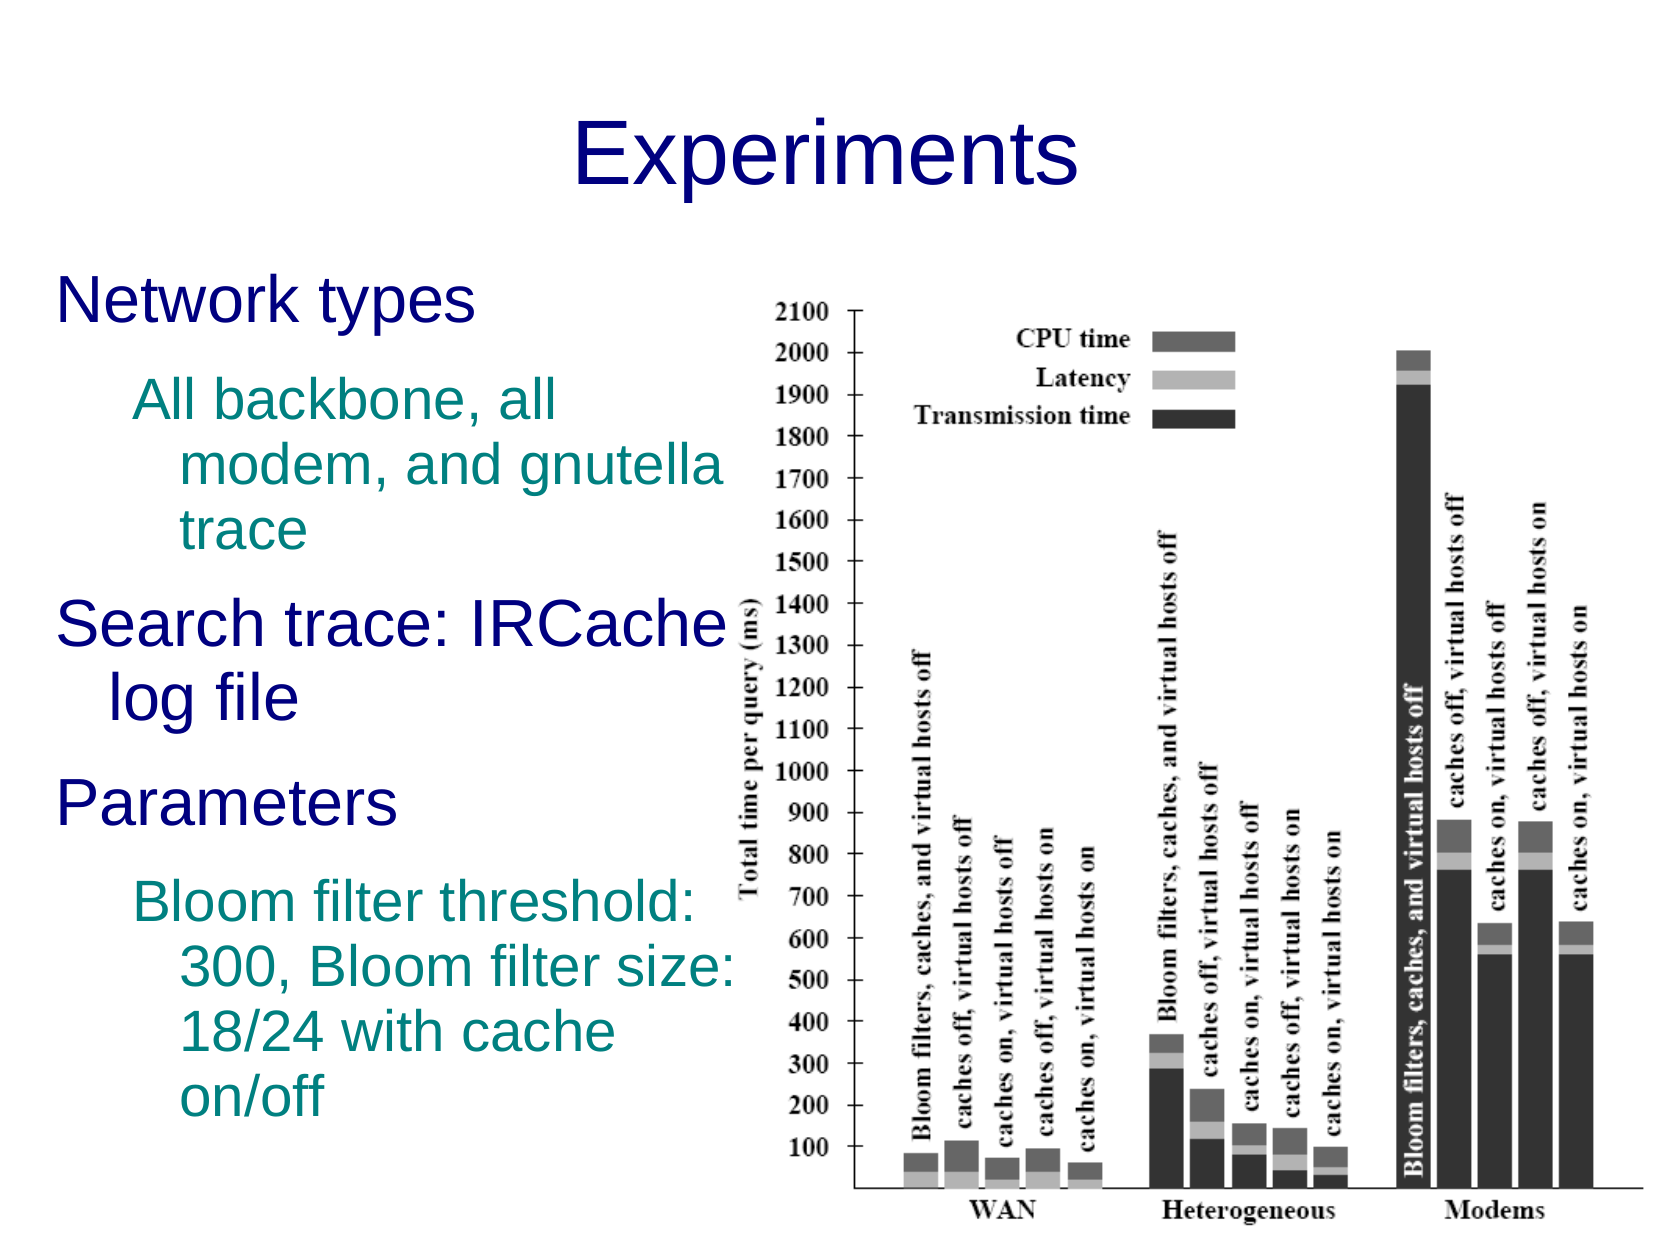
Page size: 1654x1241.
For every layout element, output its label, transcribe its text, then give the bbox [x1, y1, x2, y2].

picture [732, 299, 1653, 1230]
list Network types All backbone, all modem, and gnutella trace Search trace: IRCache log file Parameters Bloom filter threshold: 300, Bloom filter size: 18/24 with cache on/off [37, 262, 764, 1128]
title Experiments [82, 49, 1571, 257]
